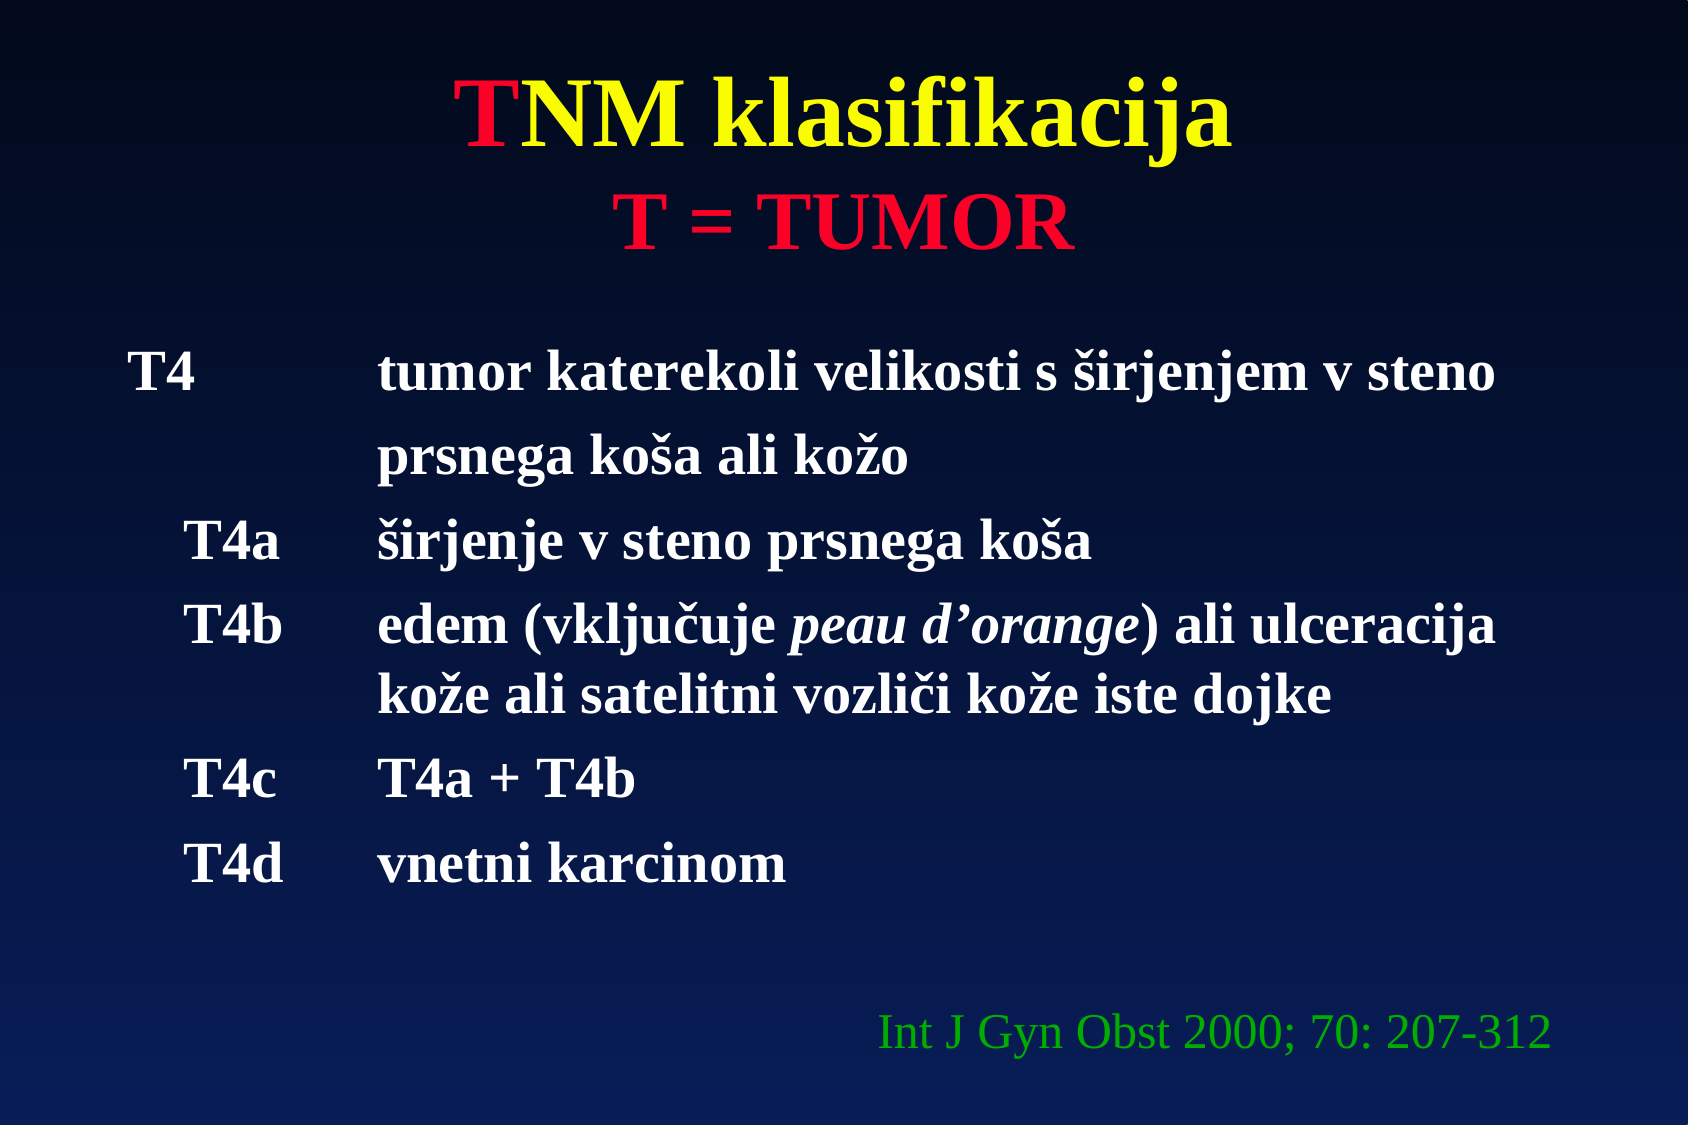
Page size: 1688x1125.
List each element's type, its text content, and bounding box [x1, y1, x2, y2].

list T4 tumor katerekoli velikosti s širjenjem v steno prsnega koša ali kožo T4a širjenje v steno prsnega koša T4b edem (vključuje peau d’orange) ali ulceracija kože ali satelitni vozliči kože iste dojke T4c T4a + T4b T4d vnetni karcinom Int J Gyn Obst 2000; 70: 207-312 [112, 324, 1638, 1088]
title TNM klasifikacija T = TUMOR [0, 37, 1688, 276]
